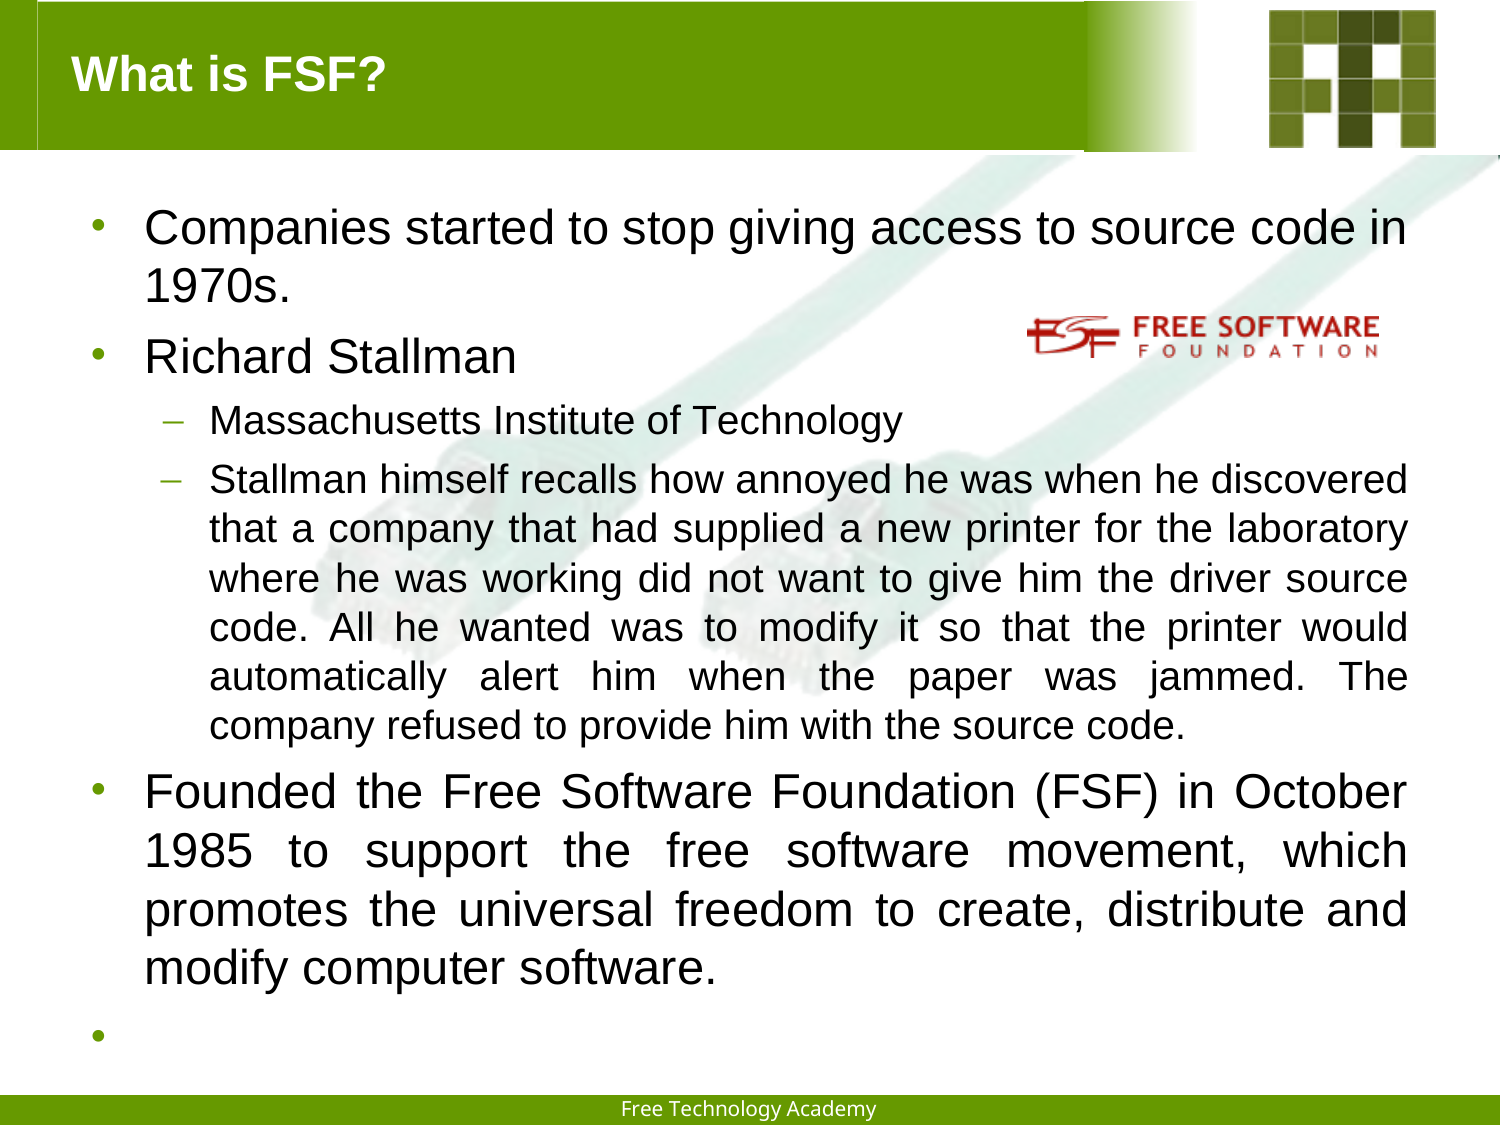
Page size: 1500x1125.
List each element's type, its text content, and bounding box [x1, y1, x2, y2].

picture [1269, 10, 1436, 148]
title What is FSF? [56, 1, 1107, 152]
picture [1027, 316, 1379, 358]
list Companies started to stop giving access to source code in 1970s. Richard Stallman Massachusetts Institute of Technology Stallman himself recalls how annoyed he was when he discovered that a company that had supplied a new printer for the laboratory where he was working did not want to give him the driver source code. All he wanted was to modify it so that the printer would automatically alert him when the paper was jammed. The company refused to provide him with the source code. Founded the Free Software Foundation (FSF) in October 1985 to support the free software movement, which promotes the universal freedom to create, distribute and modify computer software. [75, 187, 1426, 1052]
